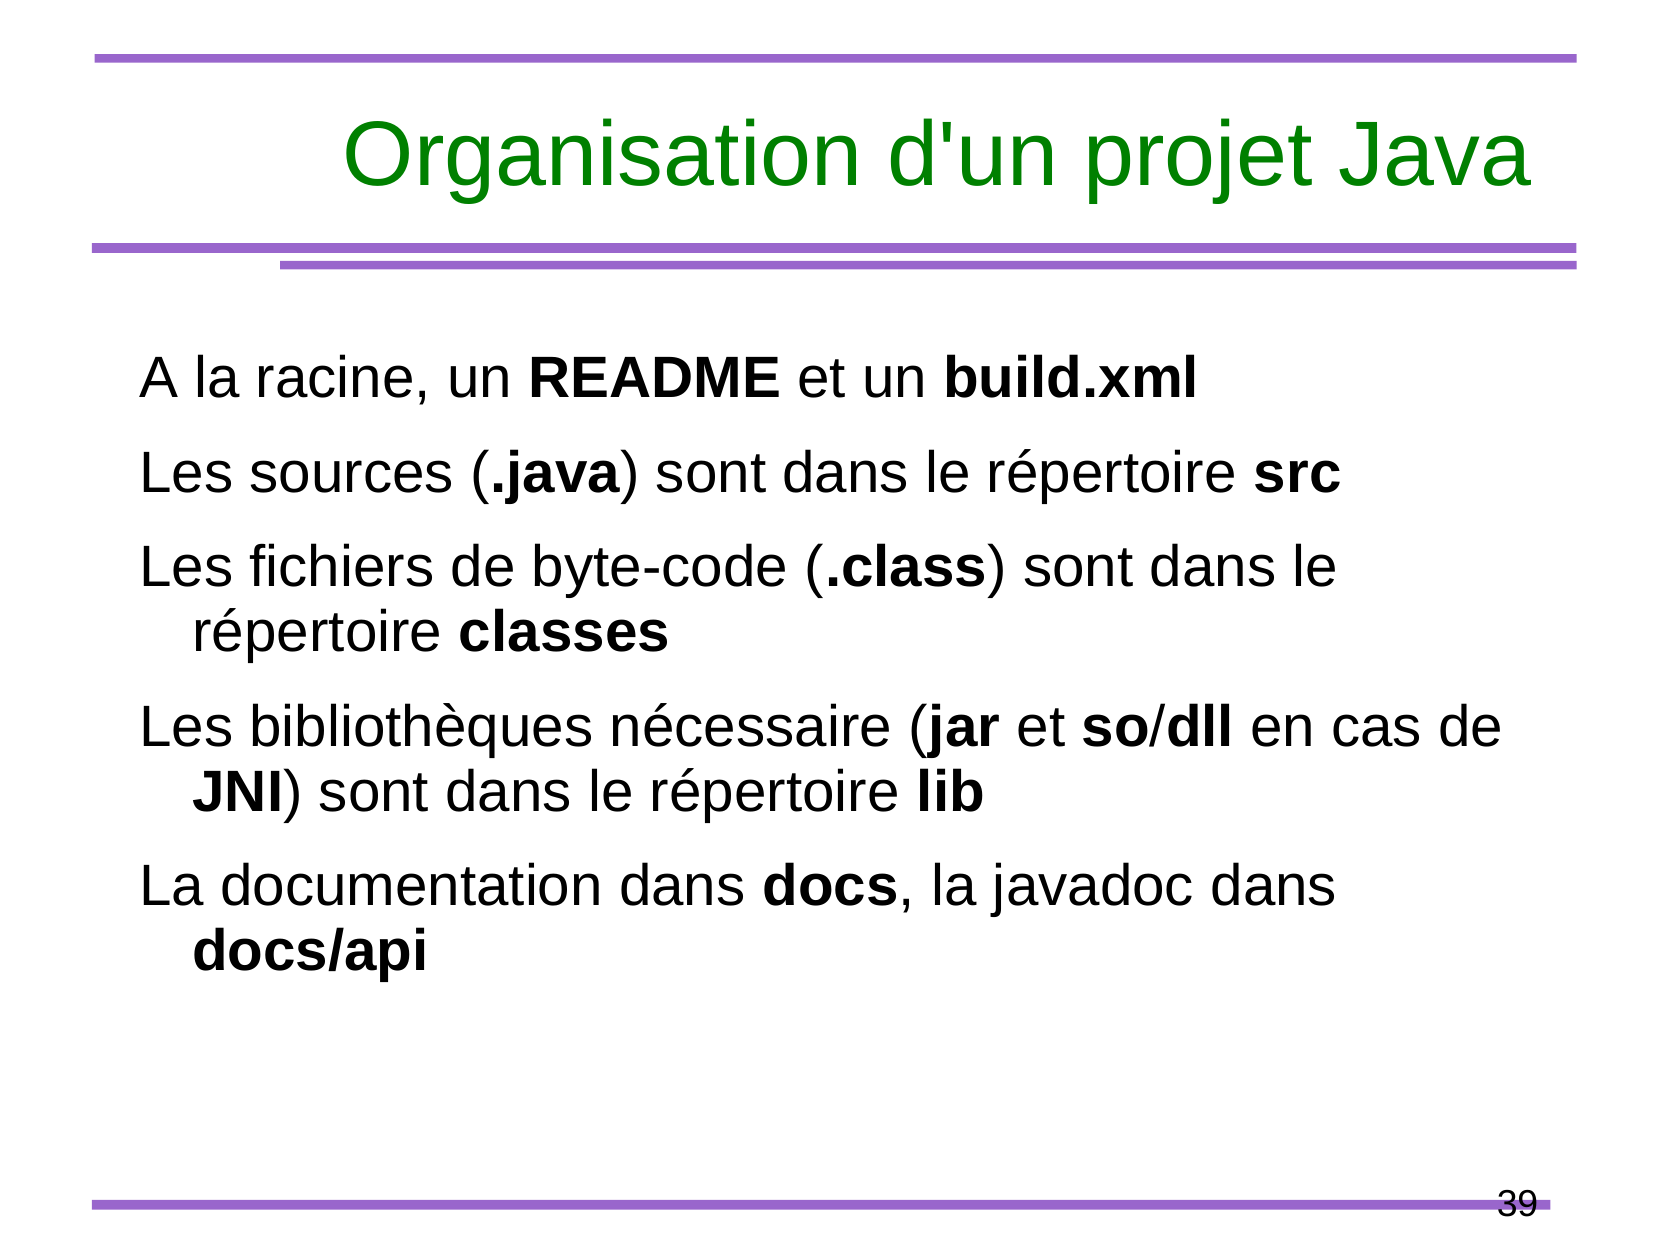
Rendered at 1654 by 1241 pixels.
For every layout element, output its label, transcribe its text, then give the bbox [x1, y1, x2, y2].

title Organisation d'un projet Java [121, 49, 1534, 257]
list A la racine, un README et un build.xml Les sources (.java) sont dans le répertoire src Les fichiers de byte-code (.class) sont dans le répertoire classes Les bibliothèques nécessaire (jar et so/dll en cas de JNI) sont dans le répertoire lib La documentation dans docs, la javadoc dans docs/api [121, 344, 1534, 1167]
